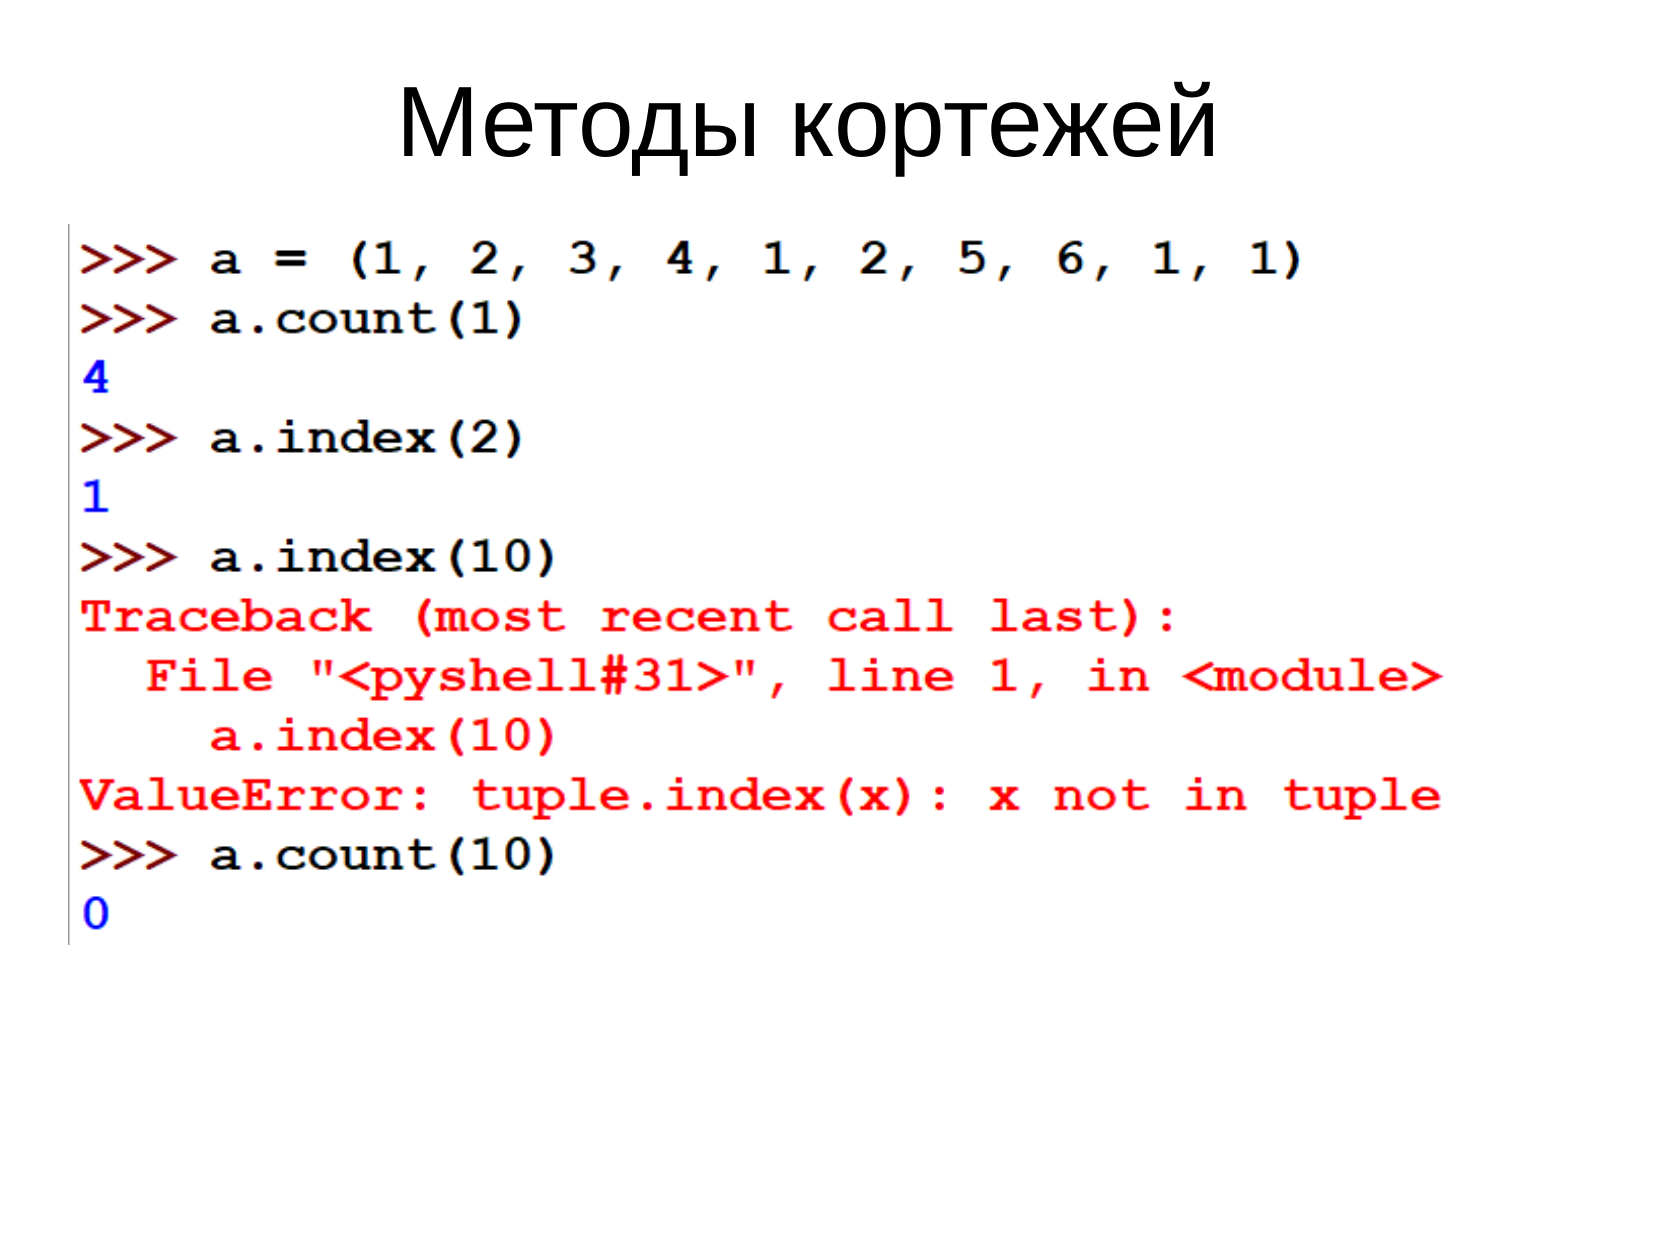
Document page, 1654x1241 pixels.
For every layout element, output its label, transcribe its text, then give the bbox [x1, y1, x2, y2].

text_box Методы кортежей [165, 59, 1453, 186]
picture [68, 224, 1512, 945]
